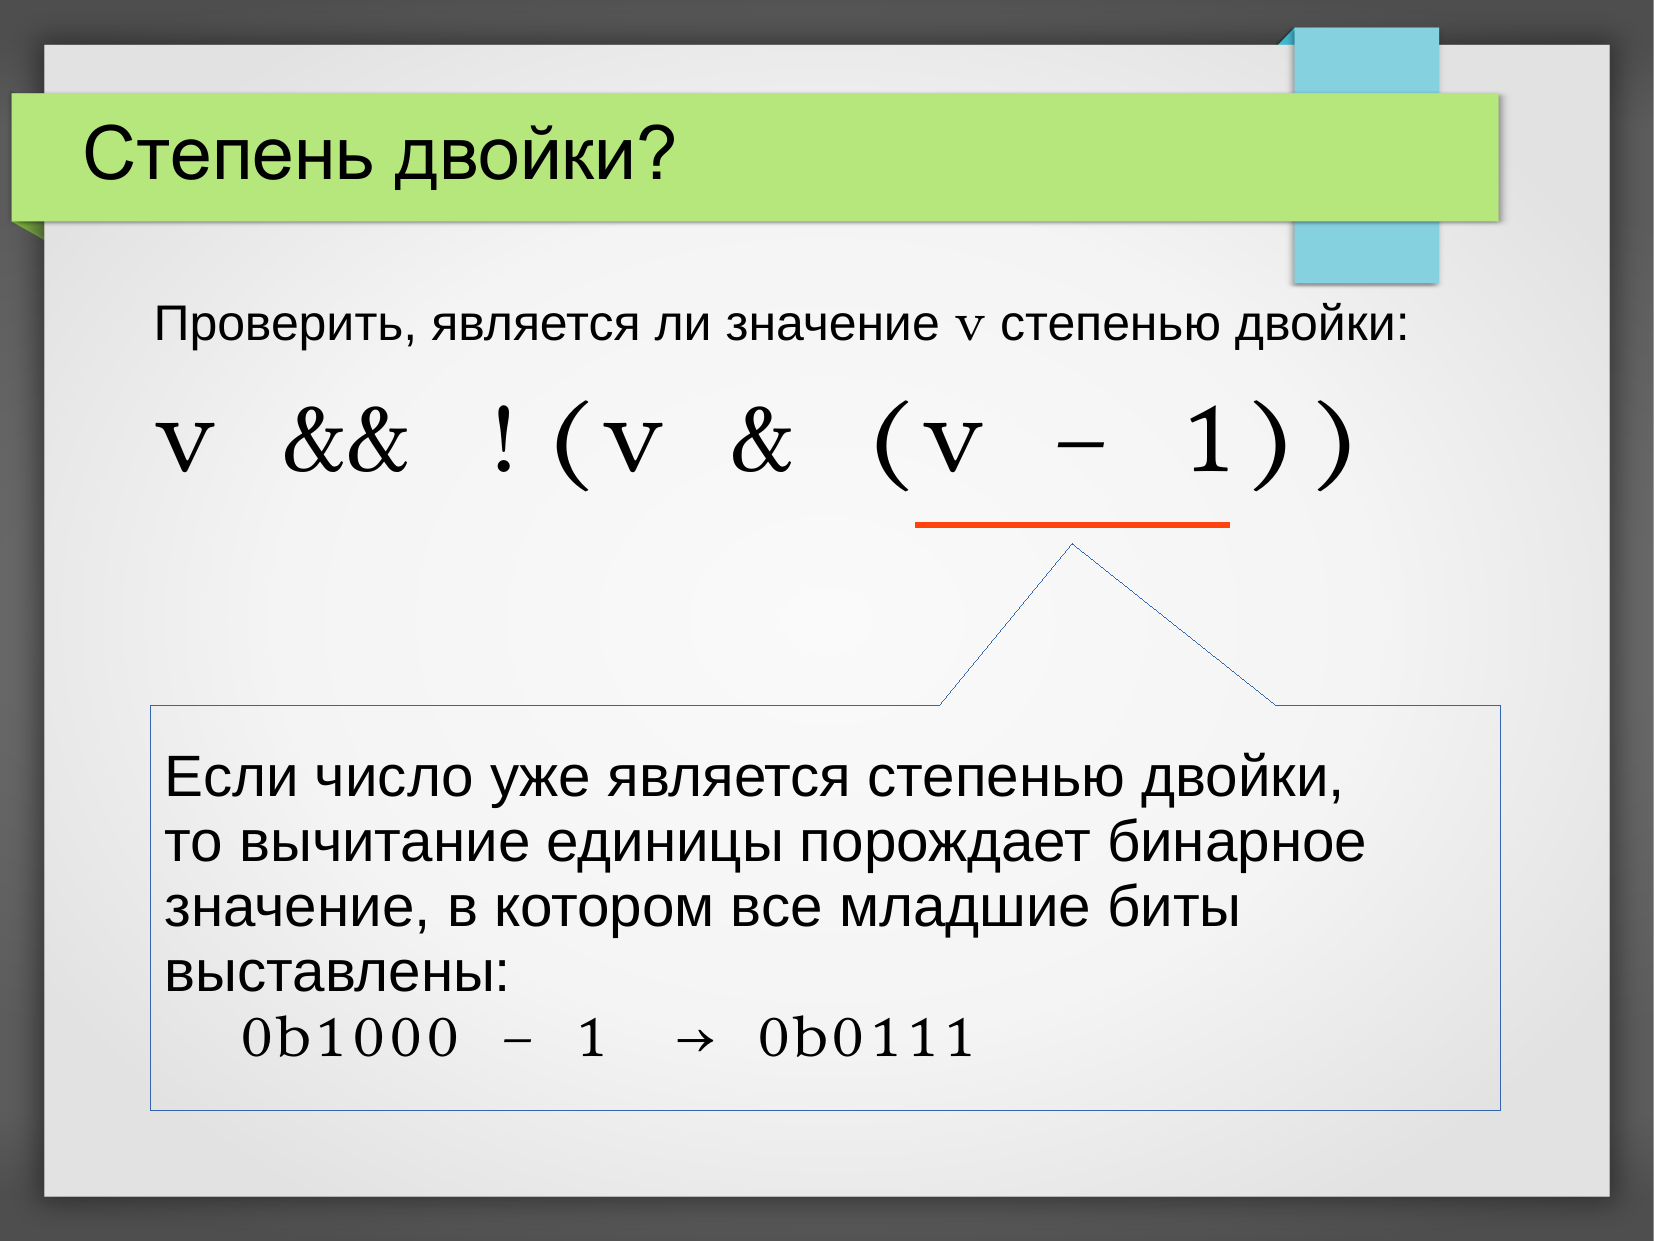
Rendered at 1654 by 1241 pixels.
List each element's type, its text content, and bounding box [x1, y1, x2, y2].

text_box Если число уже является степенью двойки, то вычитание единицы порождает бинарное значение, в котором все младшие биты выставлены: 0b1000 – 1 → 0b0111 [150, 543, 1501, 1111]
title Степень двойки? [82, 94, 1264, 213]
picture [0, 0, 1654, 1241]
list Проверить, является ли значение v степенью двойки: v && !(v & (v – 1)) [82, 295, 1571, 1015]
